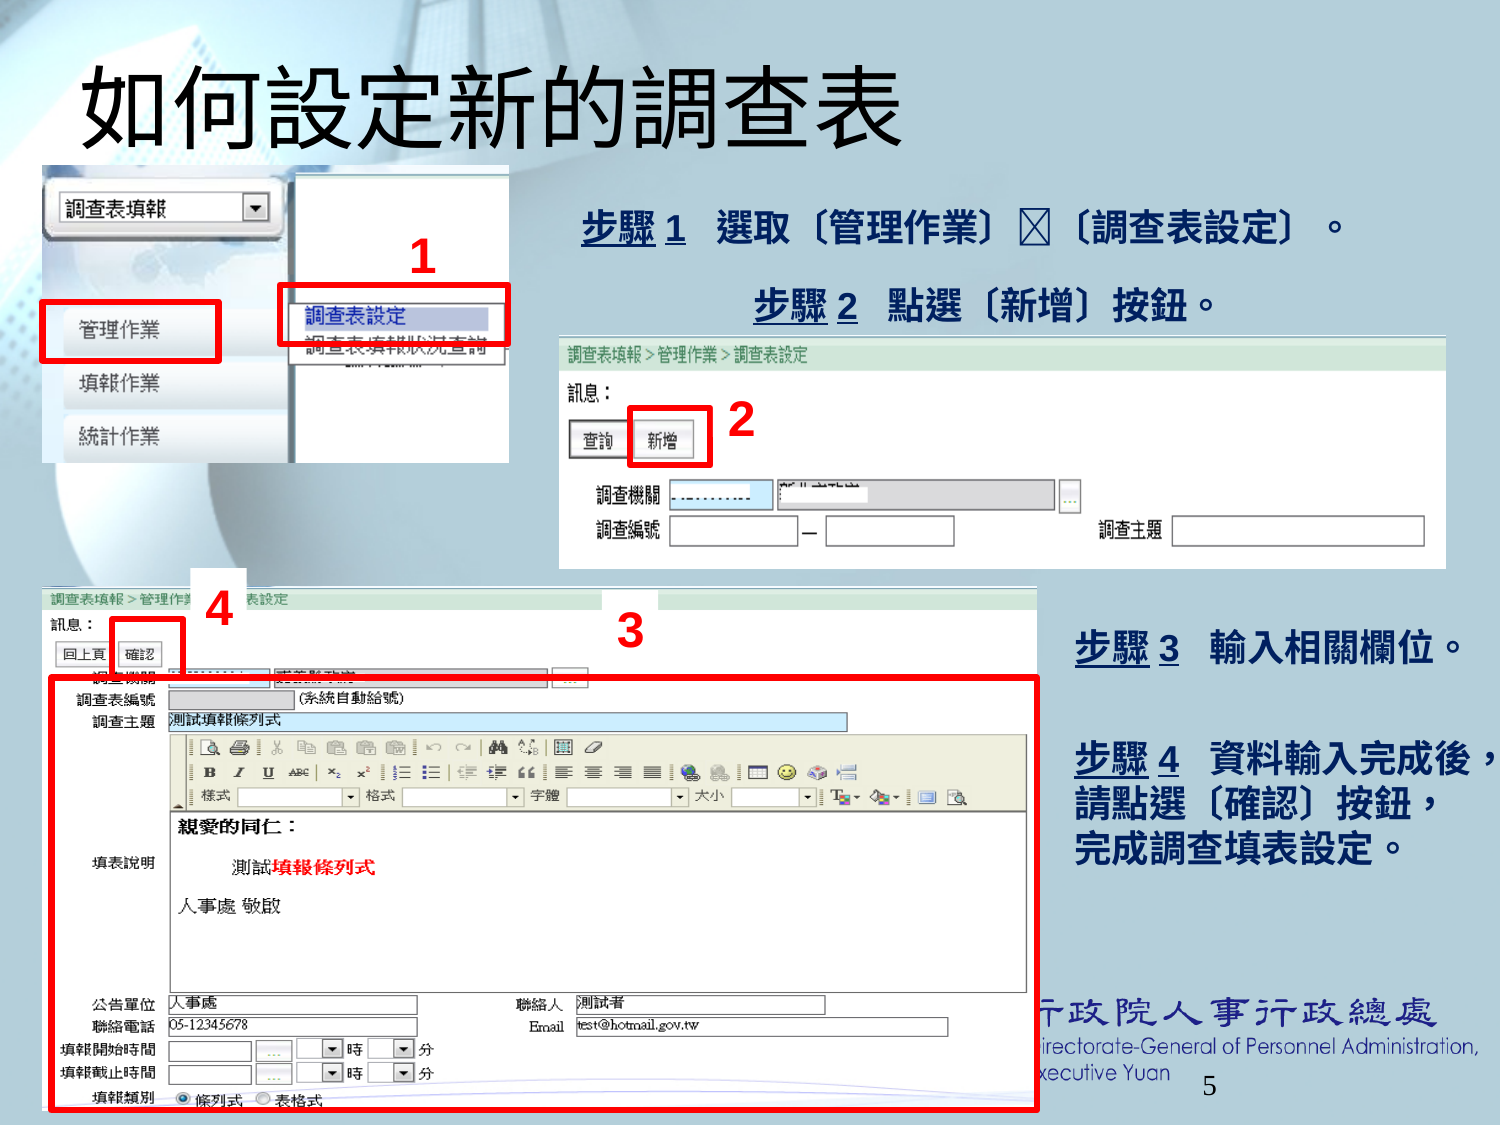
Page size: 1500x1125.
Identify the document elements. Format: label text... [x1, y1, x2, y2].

picture [55, 681, 1034, 1107]
picture [559, 335, 1446, 569]
text_box 4 [190, 568, 247, 627]
text_box 步驟3 輸入相關欄位。 [1060, 617, 1500, 677]
text_box 步驟4 資料輸入完成後，請點選〔確認〕按鈕，完成調查填表設定。 [1059, 728, 1499, 878]
text_box 2 [712, 378, 770, 437]
picture [283, 288, 505, 341]
text_box 3 [601, 590, 659, 649]
text_box 步驟1 選取〔管理作業〕〔調查表設定〕。 [566, 196, 1440, 256]
text_box 1 [393, 216, 451, 275]
text_box [1187, 1058, 1500, 1125]
picture [115, 622, 180, 674]
picture [42, 586, 1037, 1111]
picture [42, 165, 509, 463]
picture [46, 305, 215, 358]
title 如何設定新的調查表 [64, 42, 1340, 169]
text_box 步驟2 點選〔新增〕按鈕。 [738, 275, 1381, 335]
